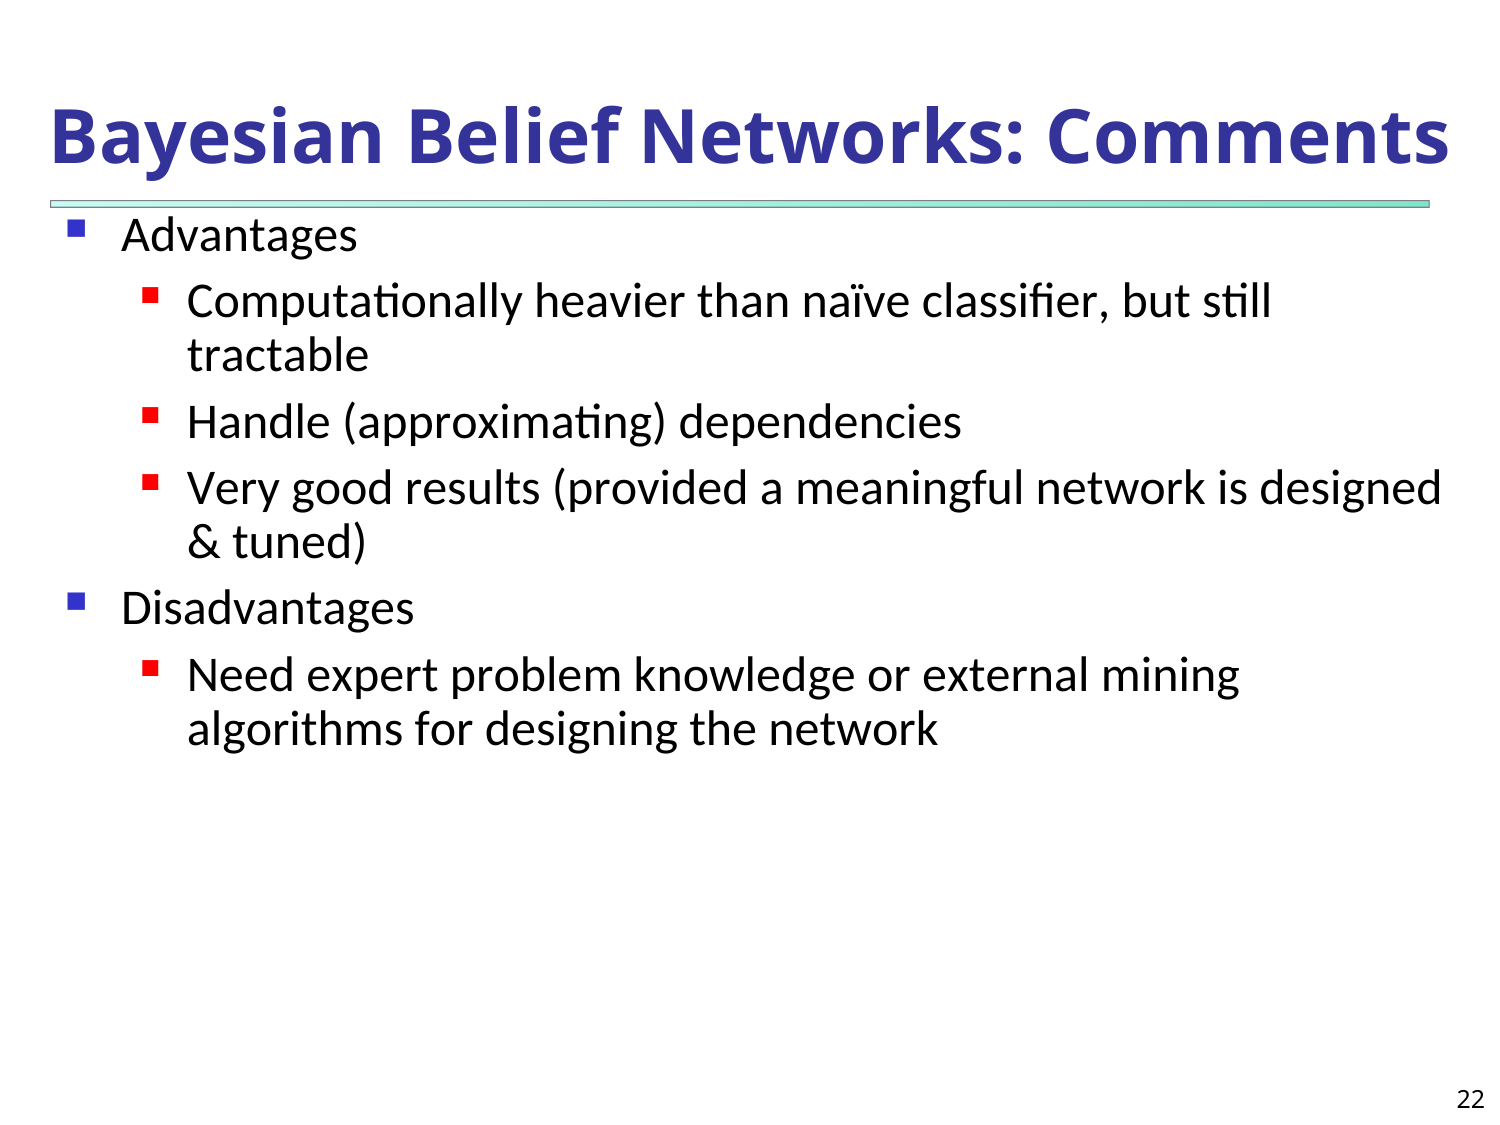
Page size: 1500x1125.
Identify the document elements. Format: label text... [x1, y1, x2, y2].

list Advantages Computationally heavier than naïve classifier, but still tractable Handle (approximating) dependencies Very good results (provided a meaningful network is designed & tuned) Disadvantages Need expert problem knowledge or external mining algorithms for designing the network [50, 200, 1463, 1039]
text_box <number> [1187, 1062, 1500, 1125]
title Bayesian Belief Networks: Comments [0, 0, 1500, 187]
